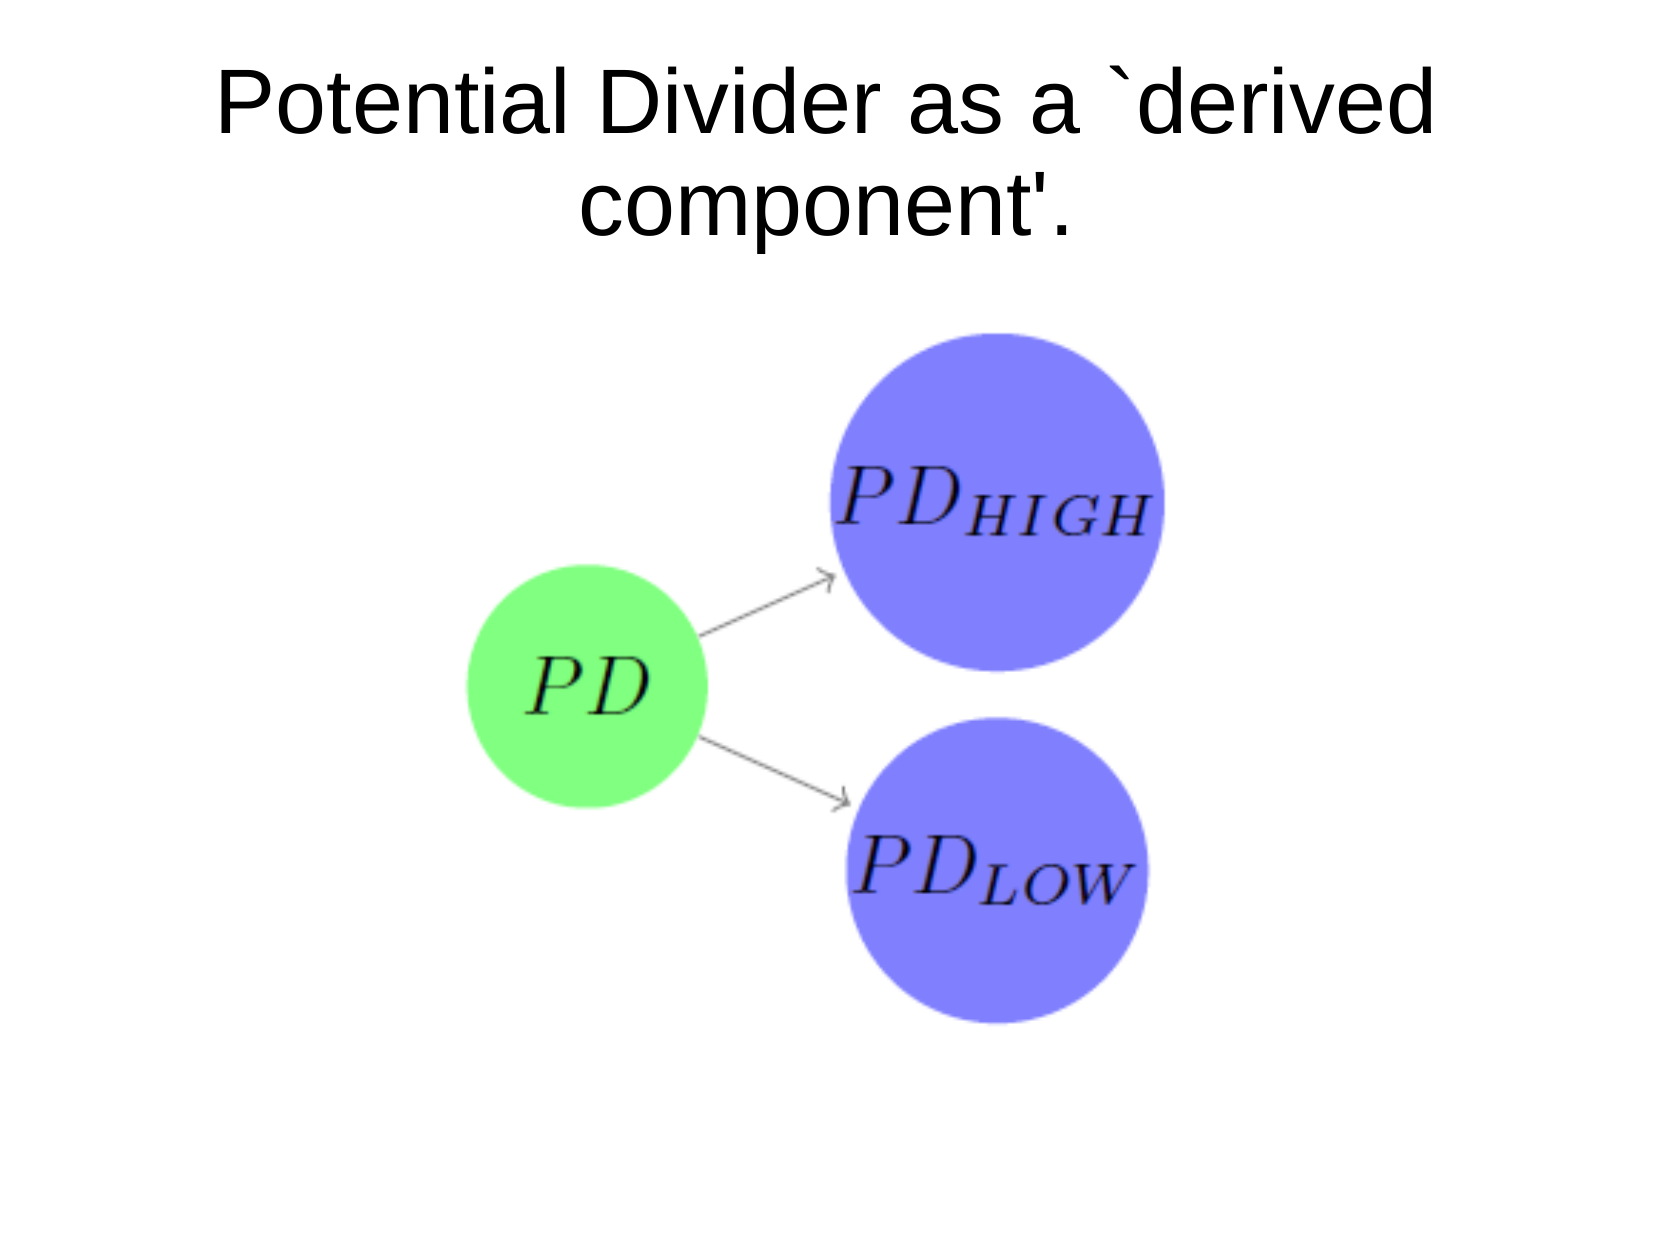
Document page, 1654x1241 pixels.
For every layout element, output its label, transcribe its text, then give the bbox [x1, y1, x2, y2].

title Potential Divider as a `derived component'. [82, 49, 1571, 257]
picture [278, 274, 1388, 1093]
